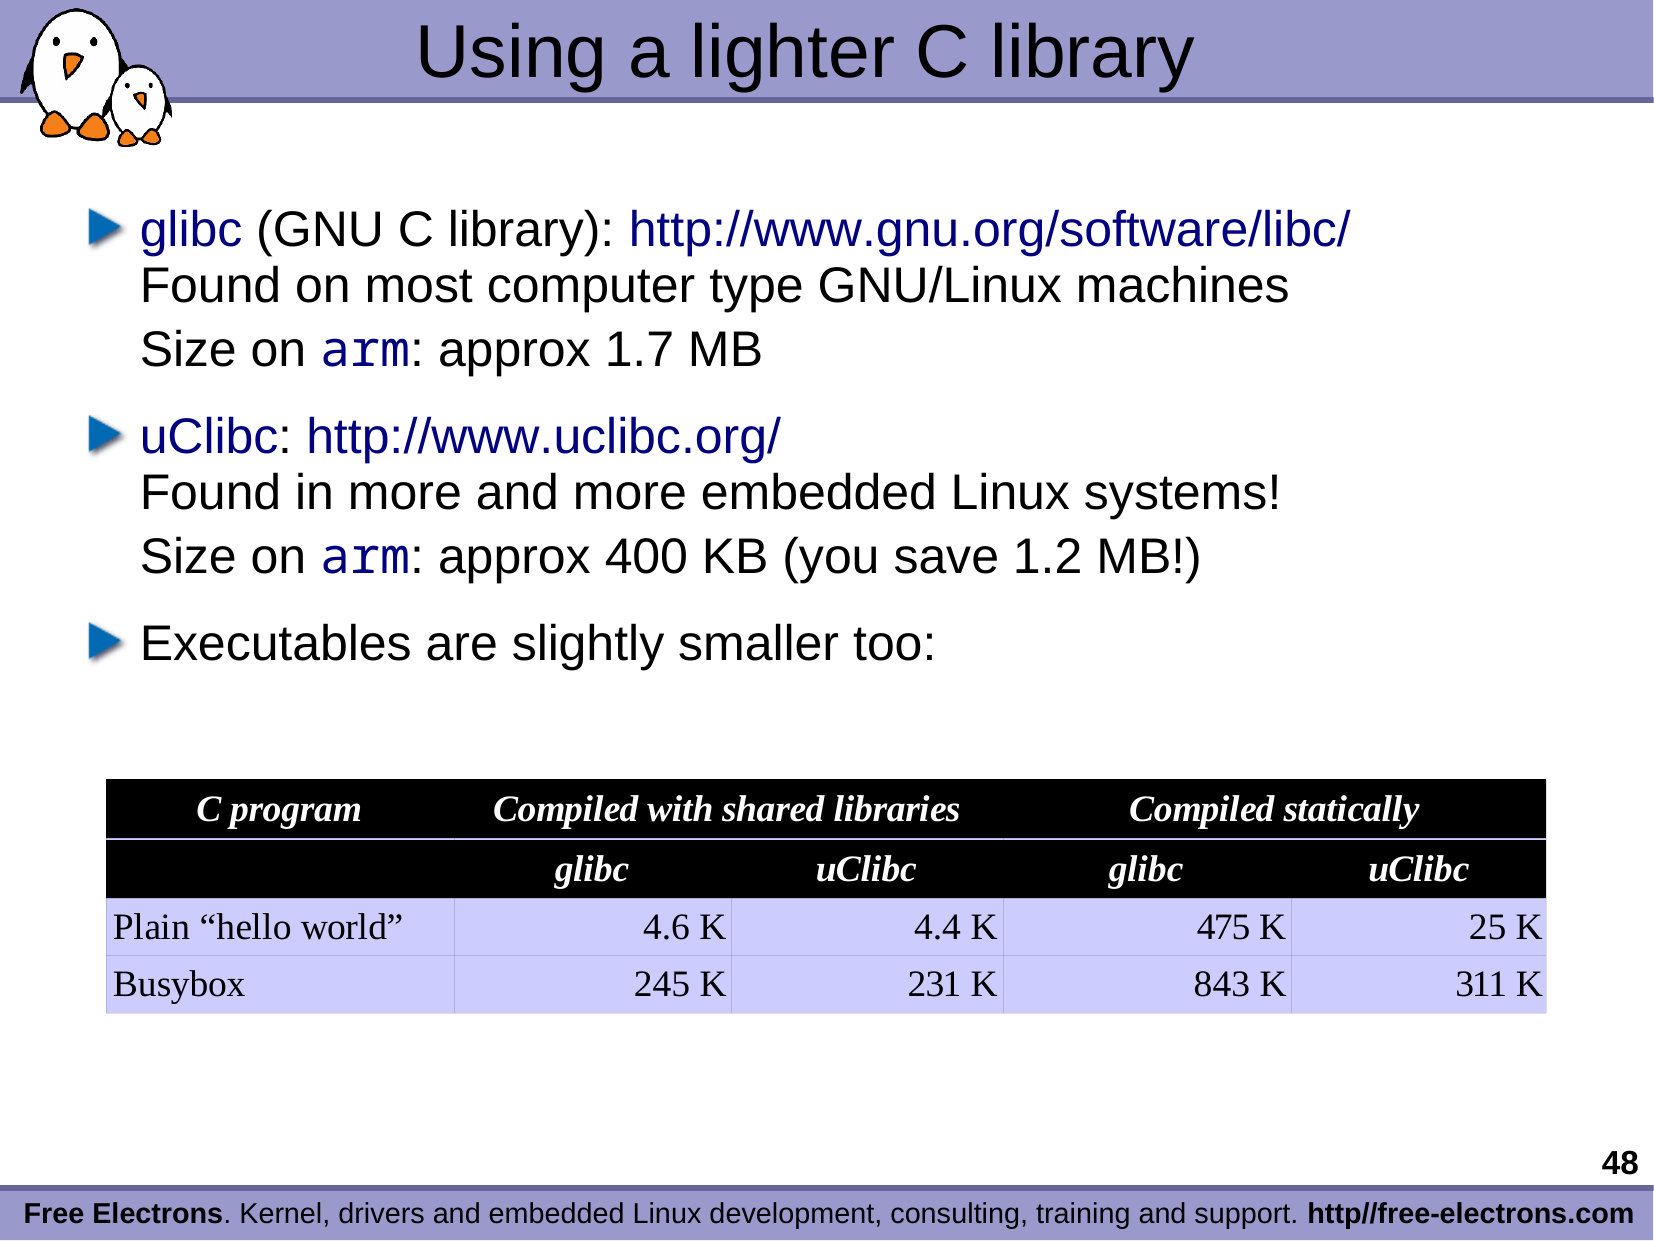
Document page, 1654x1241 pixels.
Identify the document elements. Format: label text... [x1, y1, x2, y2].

title Using a lighter C library [60, 0, 1551, 103]
picture [20, 8, 172, 147]
chart [105, 779, 1548, 1045]
list glibc (GNU C library): http://www.gnu.org/software/libc/ Found on most computer type GNU/Linux machines Size on arm: approx 1.7 MB uClibc: http://www.uclibc.org/ Found in more and more embedded Linux systems! Size on arm: approx 400 KB (you save 1.2 MB!) Executables are slightly smaller too: [68, 201, 1592, 1118]
